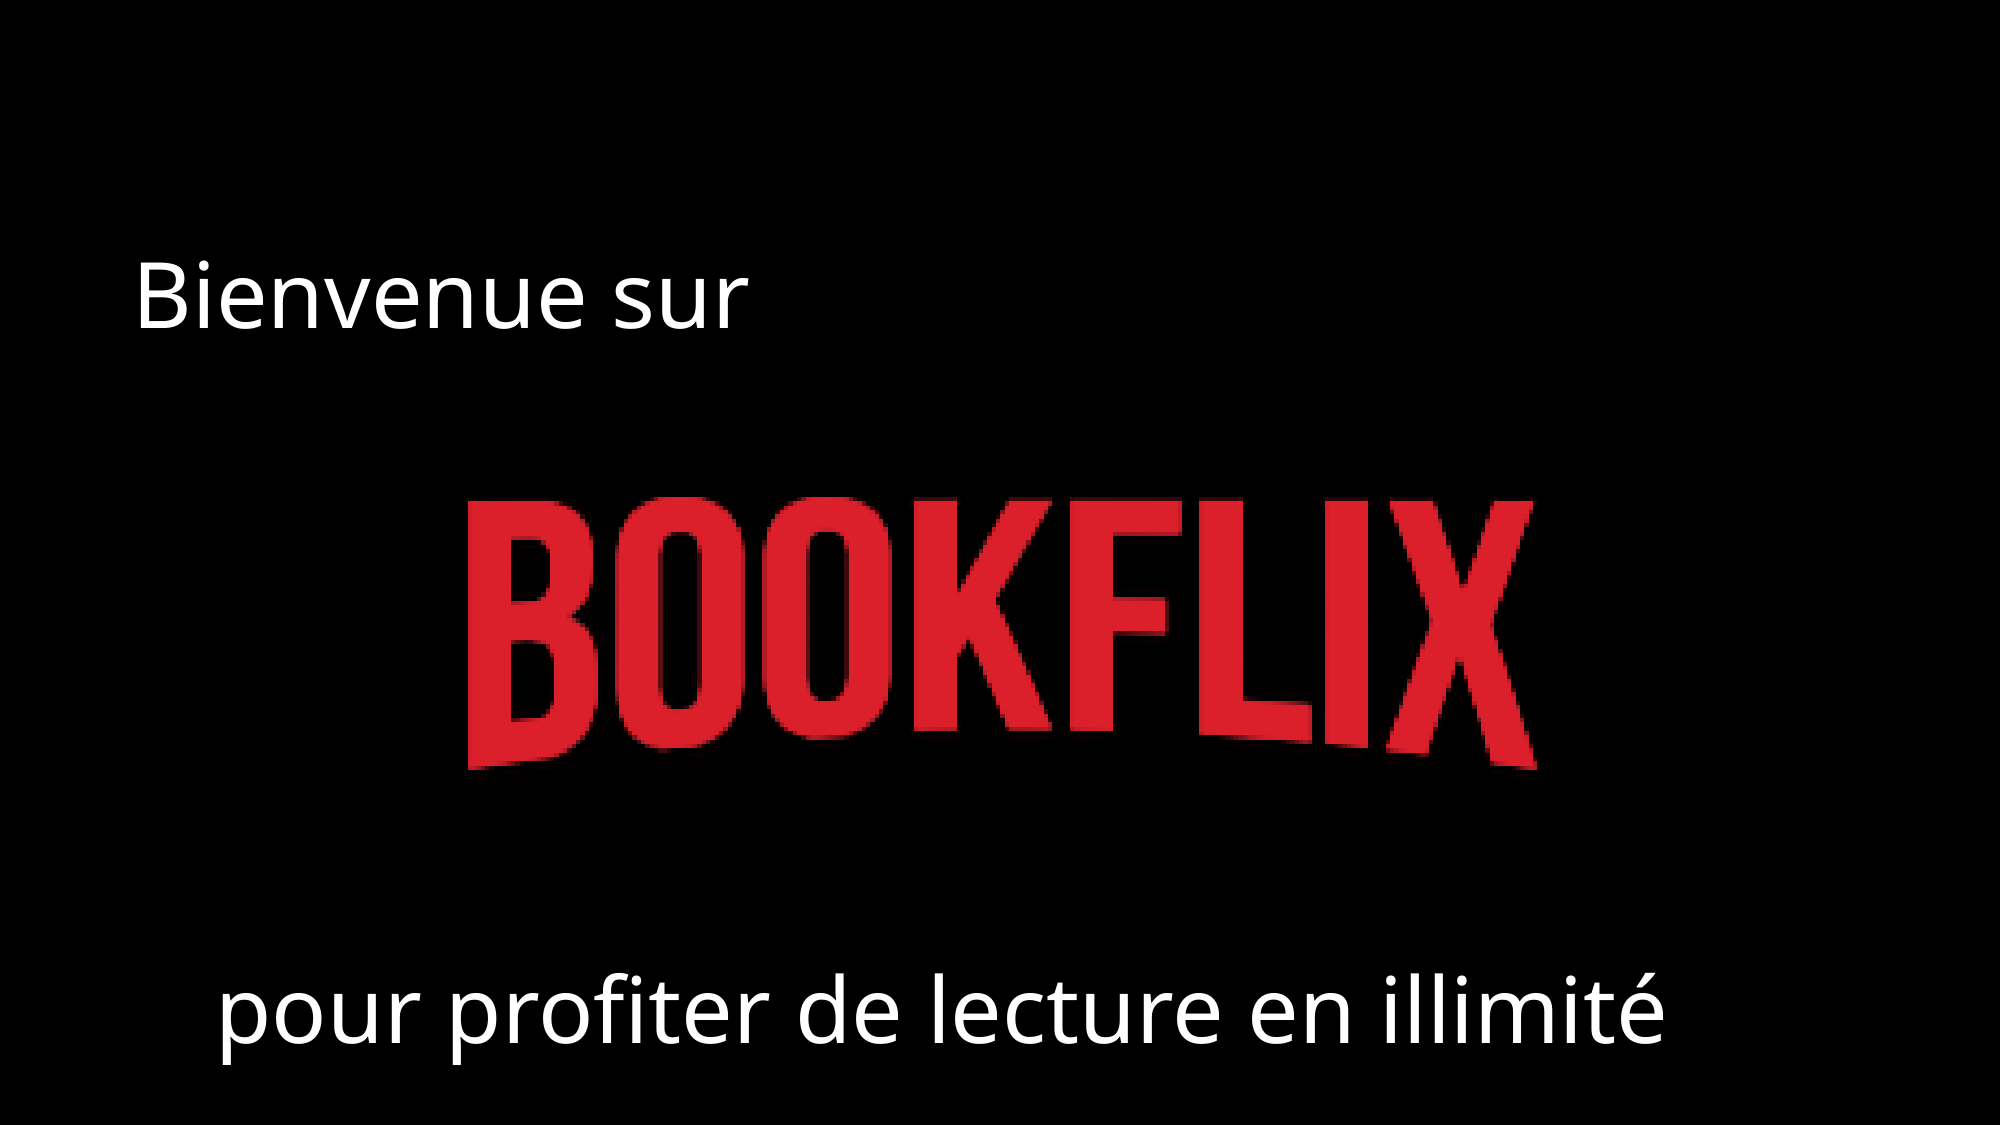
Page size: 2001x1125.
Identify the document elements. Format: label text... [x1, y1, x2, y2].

picture [425, 454, 1581, 827]
text_box pour profiter de lecture en illimité [200, 938, 1784, 1075]
text_box Bienvenue sur [118, 223, 851, 367]
